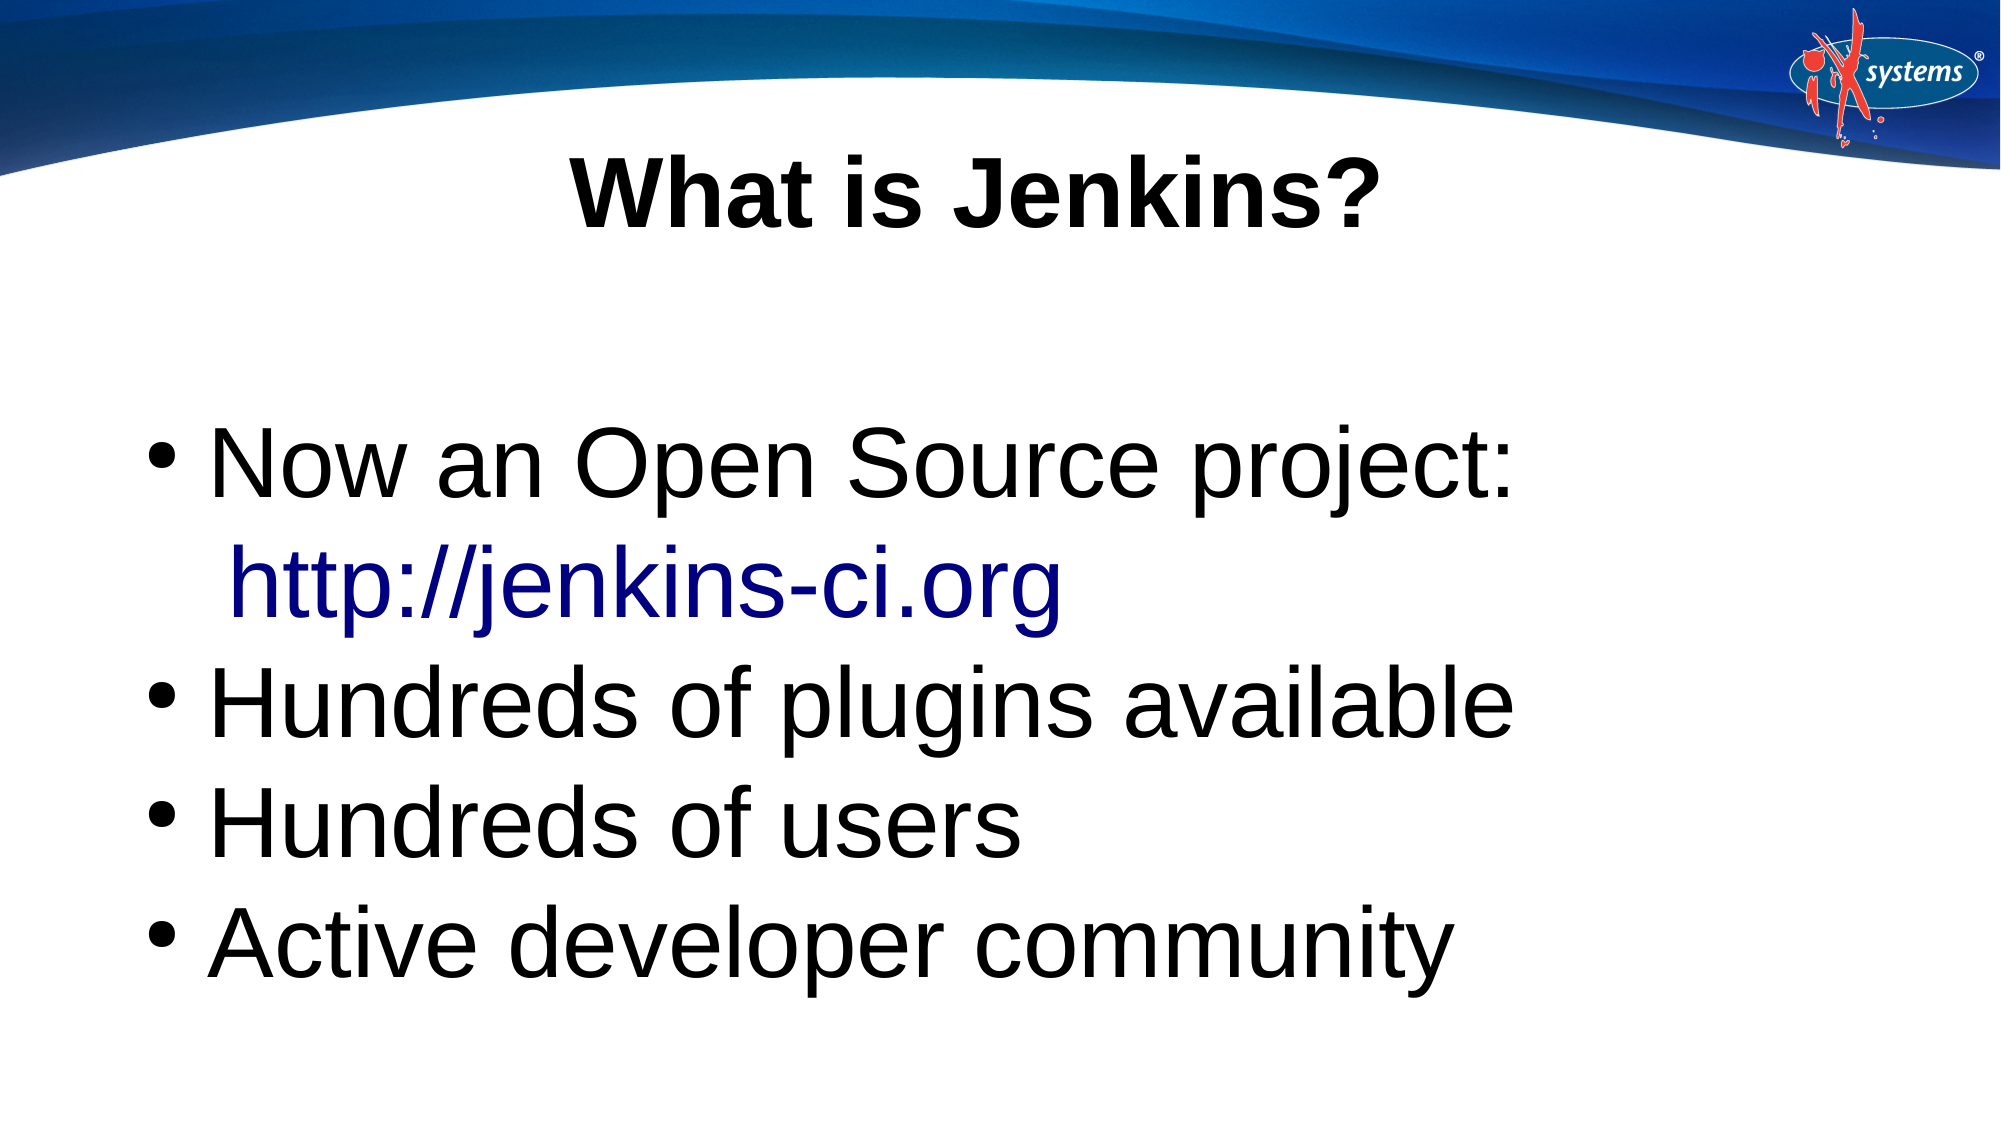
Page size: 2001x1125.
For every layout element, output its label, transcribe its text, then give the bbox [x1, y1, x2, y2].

text_box Now an Open Source project: http://jenkins-ci.org Hundreds of plugins available Hundreds of users Active developer community [129, 390, 1656, 885]
text_box What is Jenkins? [554, 120, 1401, 255]
picture [0, 0, 2001, 1125]
